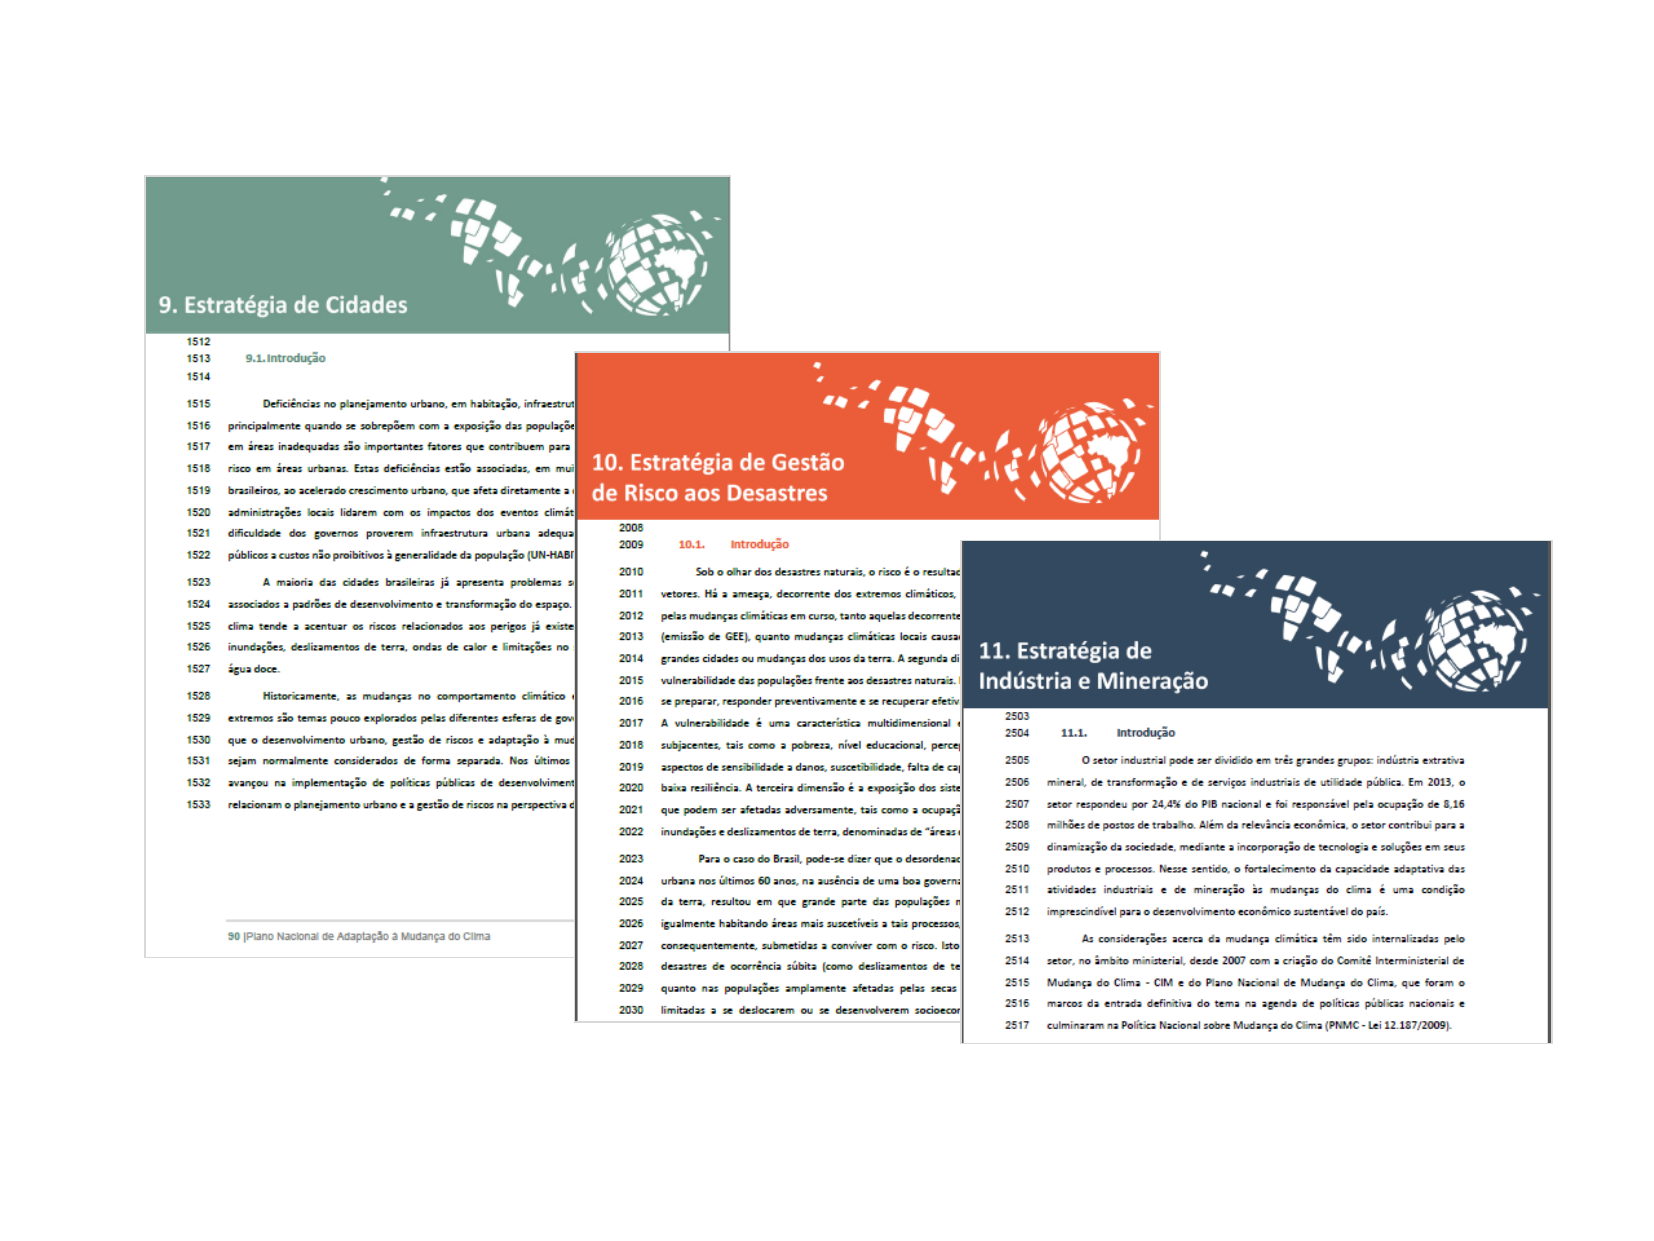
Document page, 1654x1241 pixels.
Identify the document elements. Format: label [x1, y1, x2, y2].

picture [145, 176, 730, 957]
picture [961, 541, 1552, 1043]
picture [575, 352, 1160, 1022]
